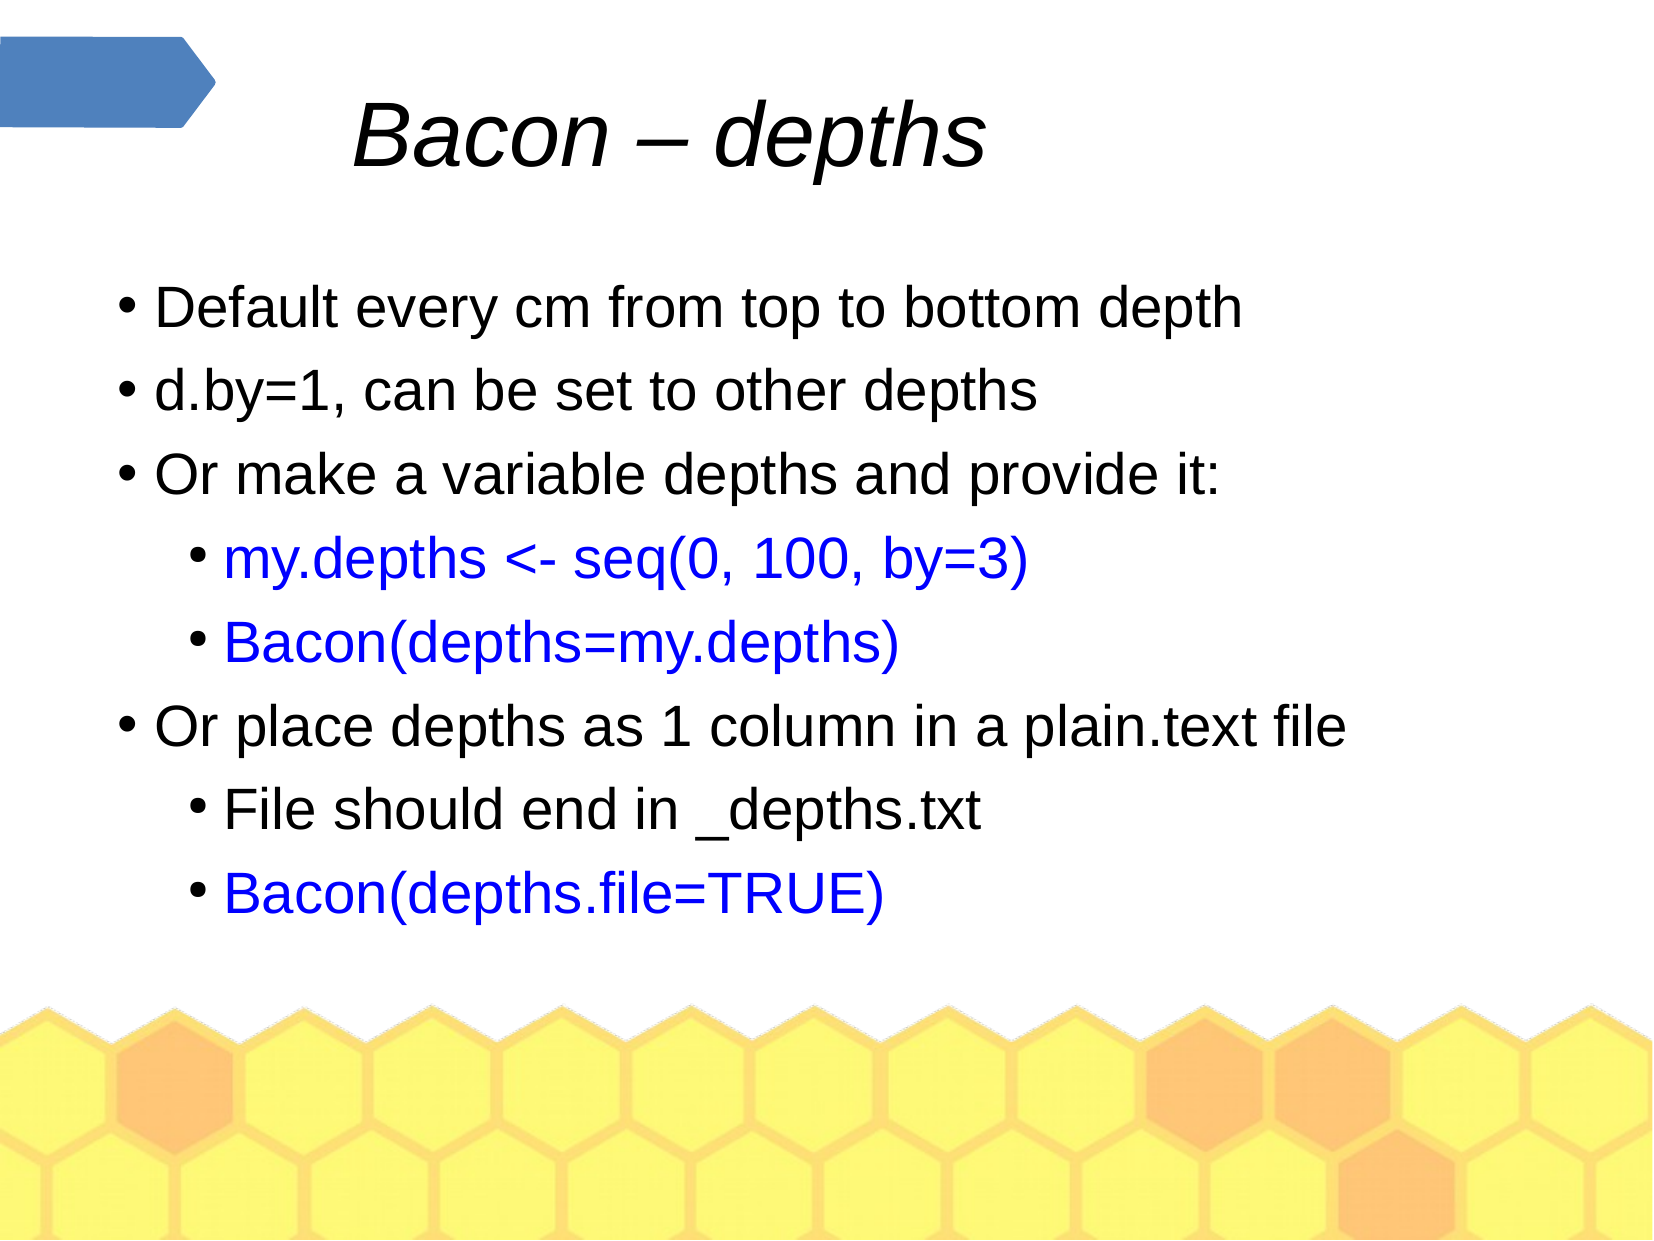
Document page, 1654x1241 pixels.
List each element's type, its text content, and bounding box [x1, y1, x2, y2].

text_box Default every cm from top to bottom depth d.by=1, can be set to other depths Or make a variable depths and provide it: my.depths <- seq(0, 100, by=3) Bacon(depths=my.depths) Or place depths as 1 column in a plain.text file File should end in _depths.txt Bacon(depths.file=TRUE) [116, 276, 1560, 960]
picture [0, 1001, 1653, 1240]
text_box Bacon – depths [351, 21, 1560, 253]
